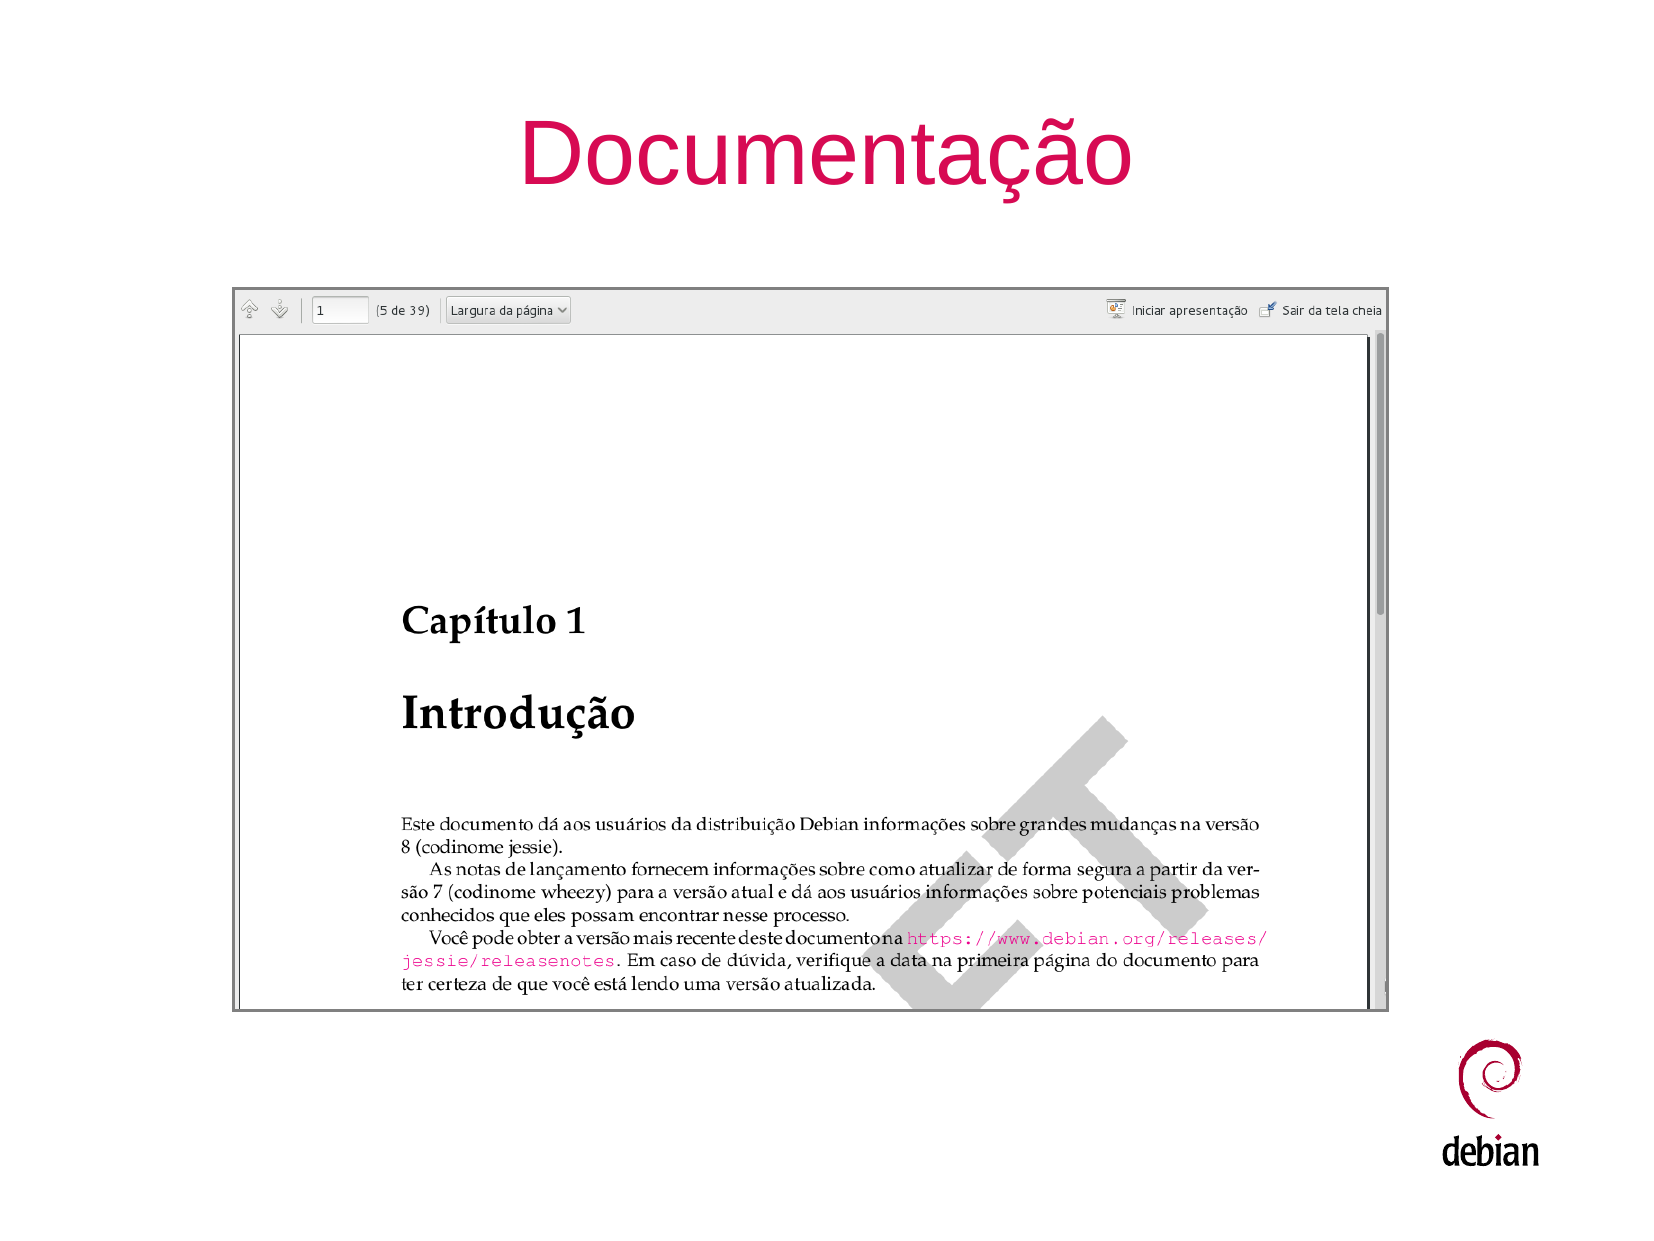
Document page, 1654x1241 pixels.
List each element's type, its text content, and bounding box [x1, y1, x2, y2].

title Documentação [82, 49, 1571, 257]
picture [234, 290, 1386, 1010]
